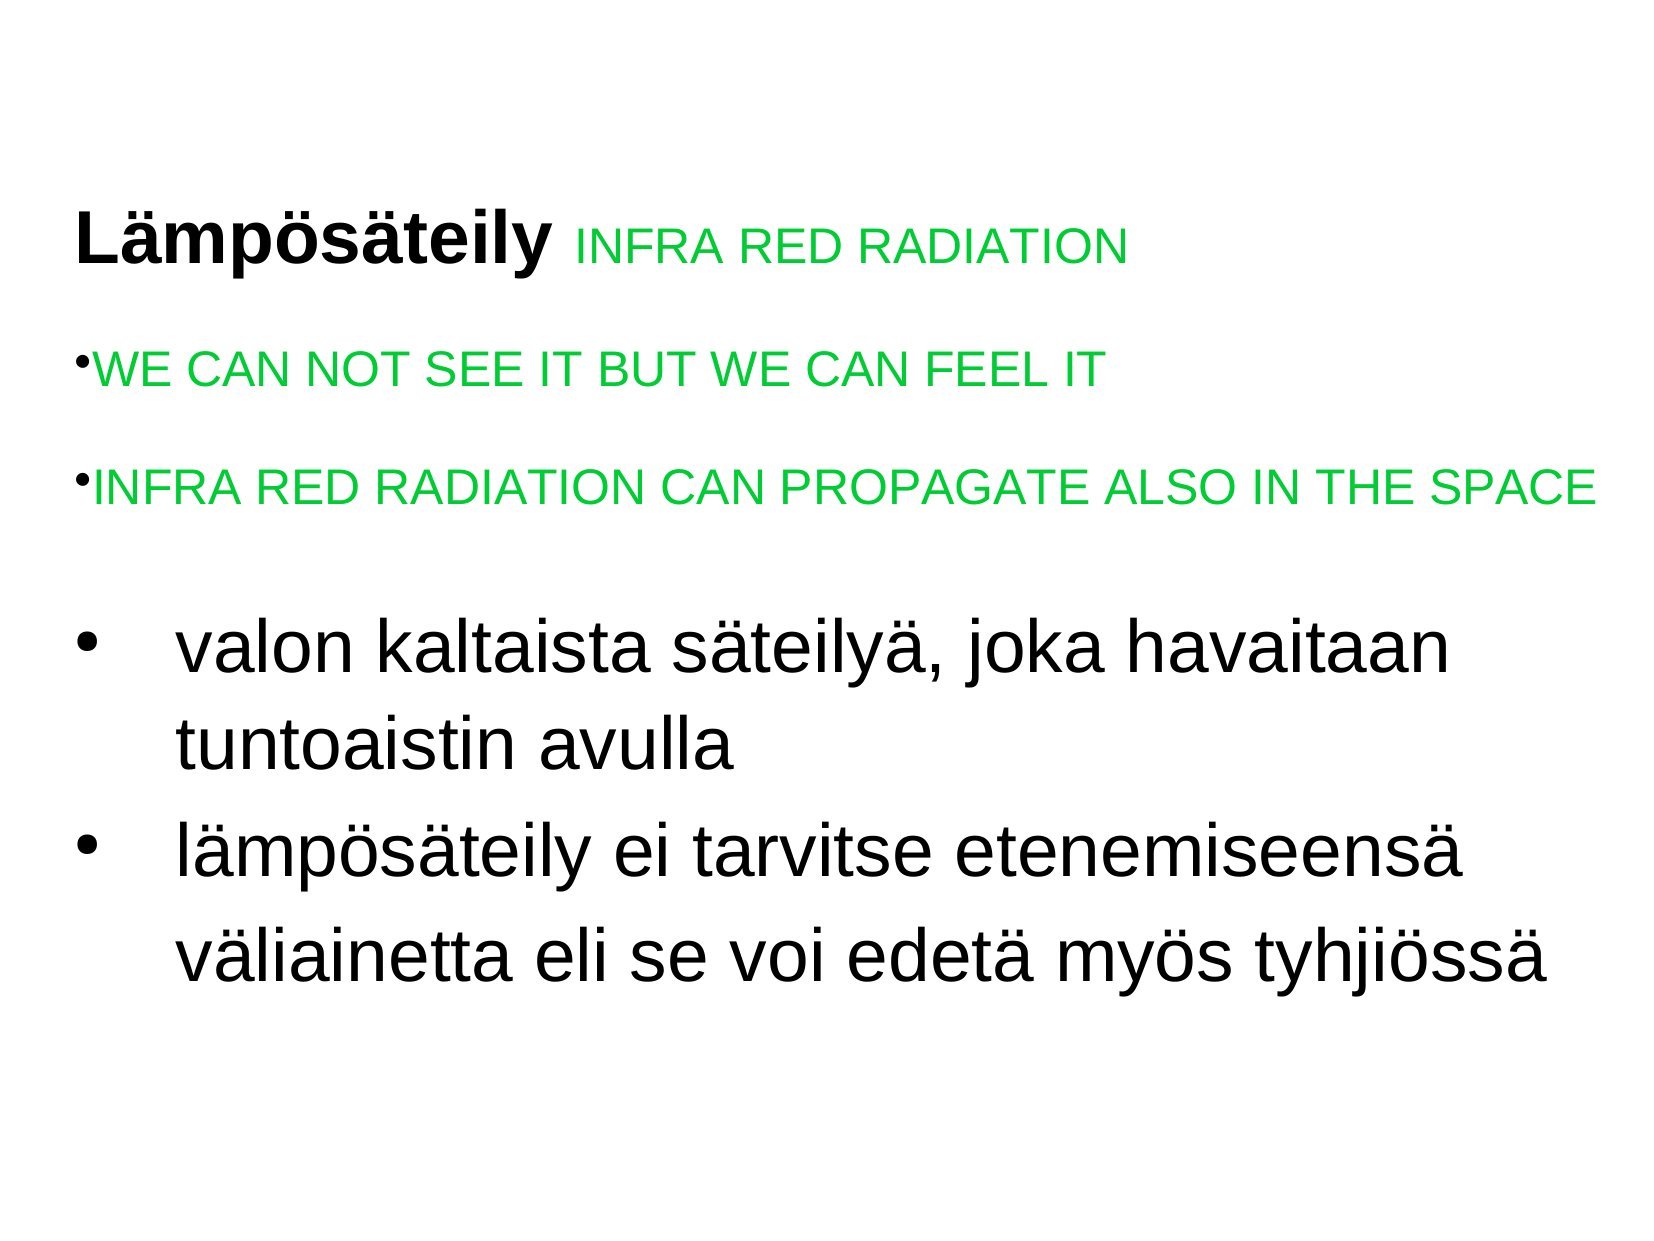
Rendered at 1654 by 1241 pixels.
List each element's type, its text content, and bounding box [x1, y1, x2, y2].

text_box Lämpösäteily INFRA RED RADIATION WE CAN NOT SEE IT BUT WE CAN FEEL IT INFRA RED RADIATION CAN PROPAGATE ALSO IN THE SPACE valon kaltaista säteilyä, joka havaitaan tuntoaistin avulla lämpösäteily ei tarvitse etenemiseensä väliainetta eli se voi edetä myös tyhjiössä [59, 189, 1652, 906]
